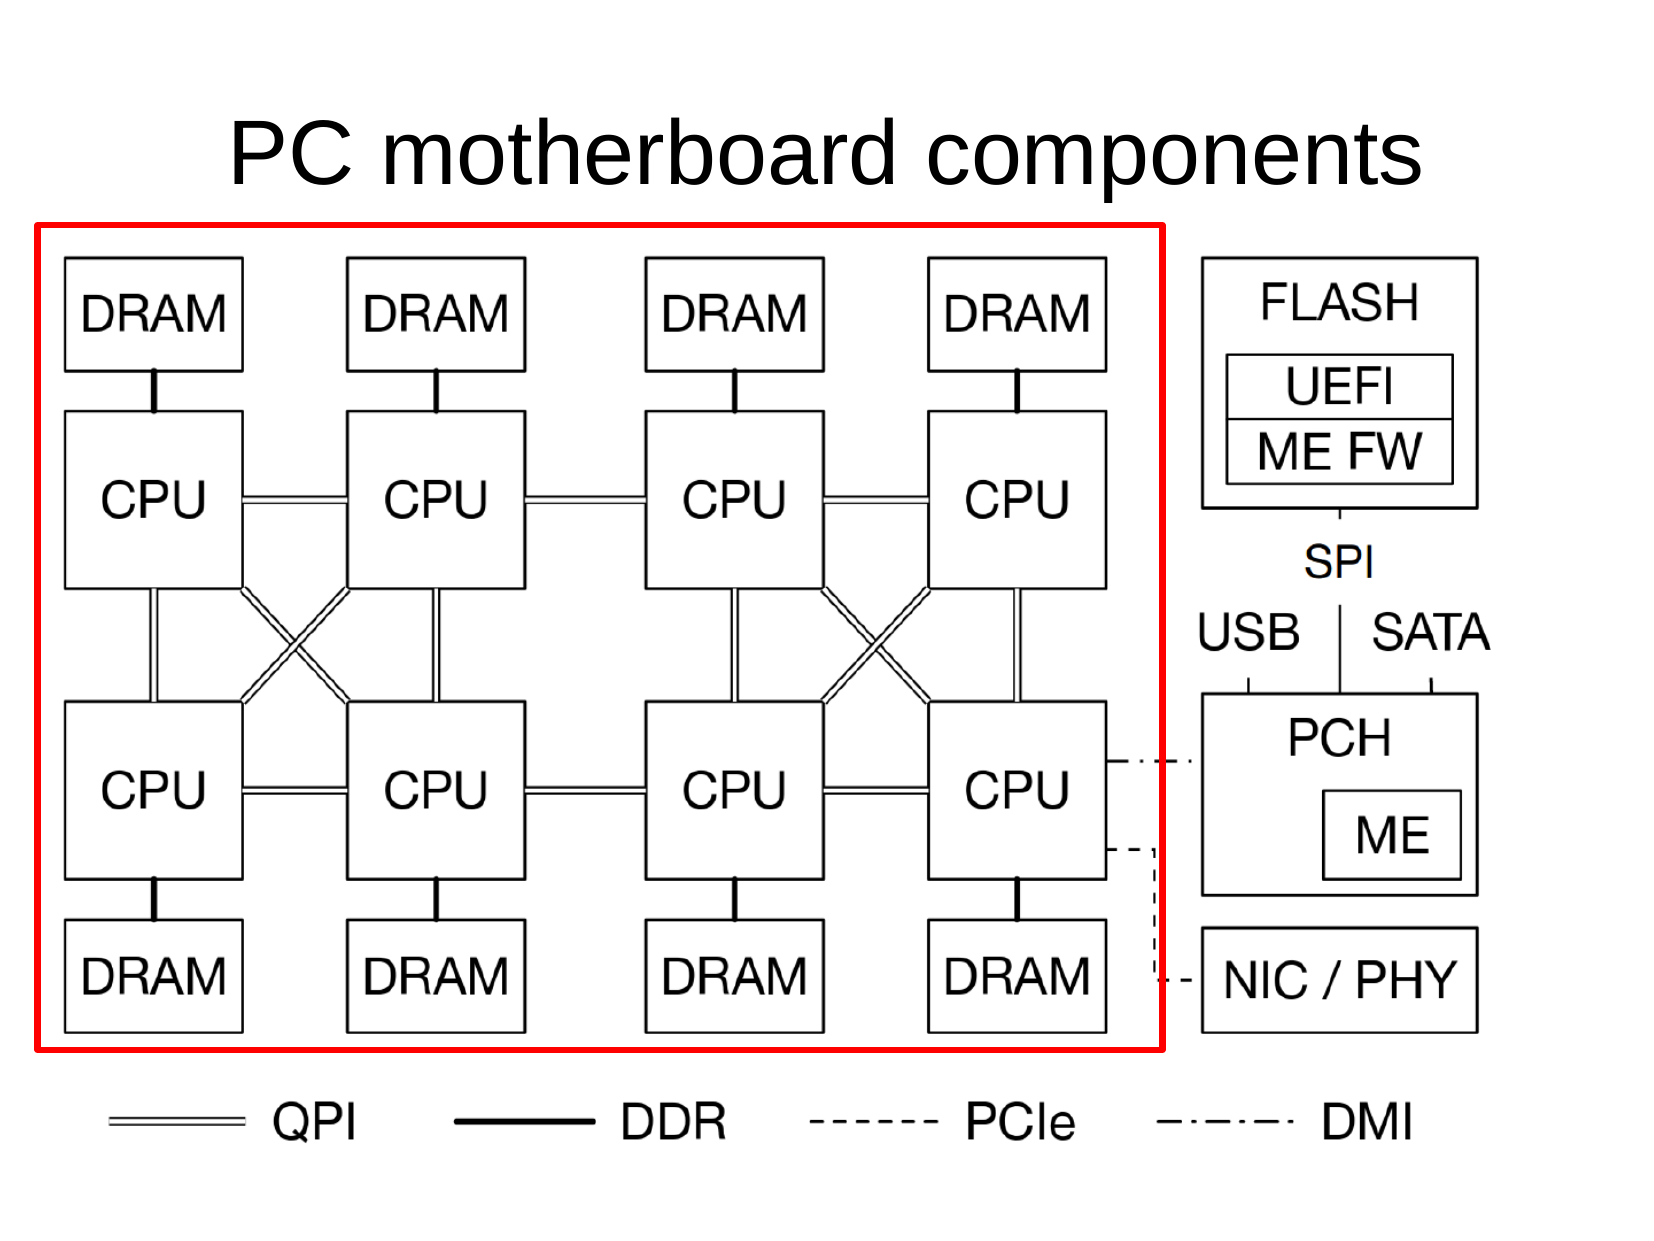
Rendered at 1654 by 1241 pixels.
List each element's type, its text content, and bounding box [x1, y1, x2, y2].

picture [37, 257, 1545, 1201]
picture [41, 228, 1159, 1047]
title PC motherboard components [82, 49, 1571, 257]
